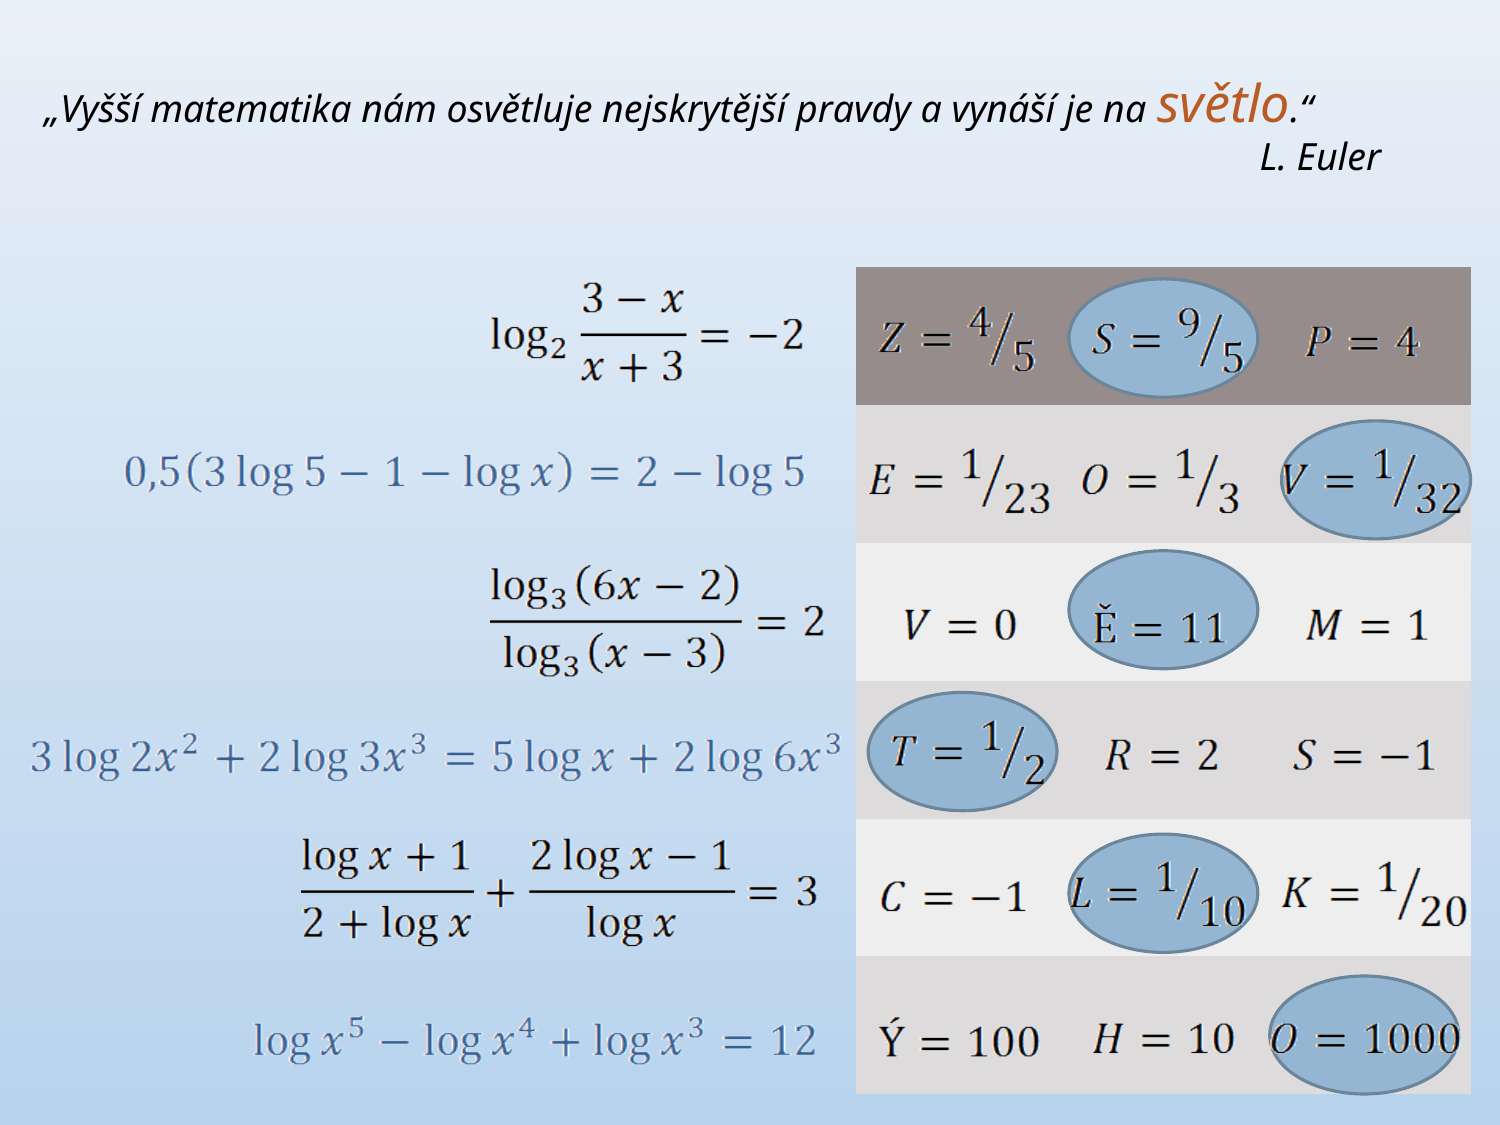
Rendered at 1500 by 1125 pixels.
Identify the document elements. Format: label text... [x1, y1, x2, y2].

table_cell [1266, 819, 1471, 956]
picture [1069, 857, 1249, 966]
picture [1092, 1011, 1238, 1074]
text_box [1088, 834, 1238, 857]
picture [1305, 597, 1431, 661]
table_header [856, 267, 1061, 405]
table_cell [856, 405, 1061, 543]
table_cell [1266, 956, 1471, 1094]
picture [253, 1011, 820, 1076]
text_box [1068, 550, 1258, 652]
picture [1092, 302, 1246, 411]
picture [1293, 727, 1438, 791]
picture [301, 834, 820, 956]
picture [868, 444, 1053, 553]
text_box [1249, 868, 1258, 919]
table_cell [1266, 405, 1471, 543]
picture [123, 444, 807, 507]
table_cell [1061, 405, 1266, 543]
table_cell [856, 681, 1061, 819]
picture [891, 716, 1048, 824]
text_box [1466, 461, 1471, 499]
table_cell [856, 543, 1061, 681]
table_cell [1061, 819, 1266, 956]
picture [490, 562, 827, 688]
table_header [1061, 267, 1266, 405]
picture [903, 597, 1020, 661]
text_box [1122, 663, 1204, 669]
text_box [1277, 976, 1451, 1011]
text_box [1246, 309, 1258, 367]
picture [1104, 727, 1221, 791]
table_header [1266, 267, 1471, 405]
picture [1305, 314, 1420, 377]
text_box [1293, 1074, 1436, 1094]
text_box [1300, 420, 1452, 444]
table_cell [1266, 543, 1471, 681]
picture [1281, 444, 1466, 553]
text_box [868, 692, 1038, 791]
text_box [1068, 278, 1239, 377]
picture [879, 1011, 1043, 1076]
picture [879, 869, 1029, 933]
table_cell [1266, 681, 1471, 819]
title „Vyšší matematika nám osvětluje nejskrytější pravdy a vynáší je na světlo.“ L. Euler [29, 42, 1438, 206]
text_box [1048, 726, 1058, 777]
table_cell [1061, 681, 1266, 819]
table_cell [1061, 956, 1266, 1094]
picture [1092, 597, 1230, 663]
picture [1281, 857, 1469, 966]
picture [29, 727, 846, 791]
picture [1080, 444, 1242, 553]
table_cell [856, 956, 1061, 1094]
table_cell [856, 819, 1061, 956]
picture [1269, 1011, 1464, 1074]
table_cell [1466, 487, 1471, 543]
table_cell [1061, 543, 1266, 681]
picture [490, 278, 806, 392]
picture [879, 302, 1037, 394]
